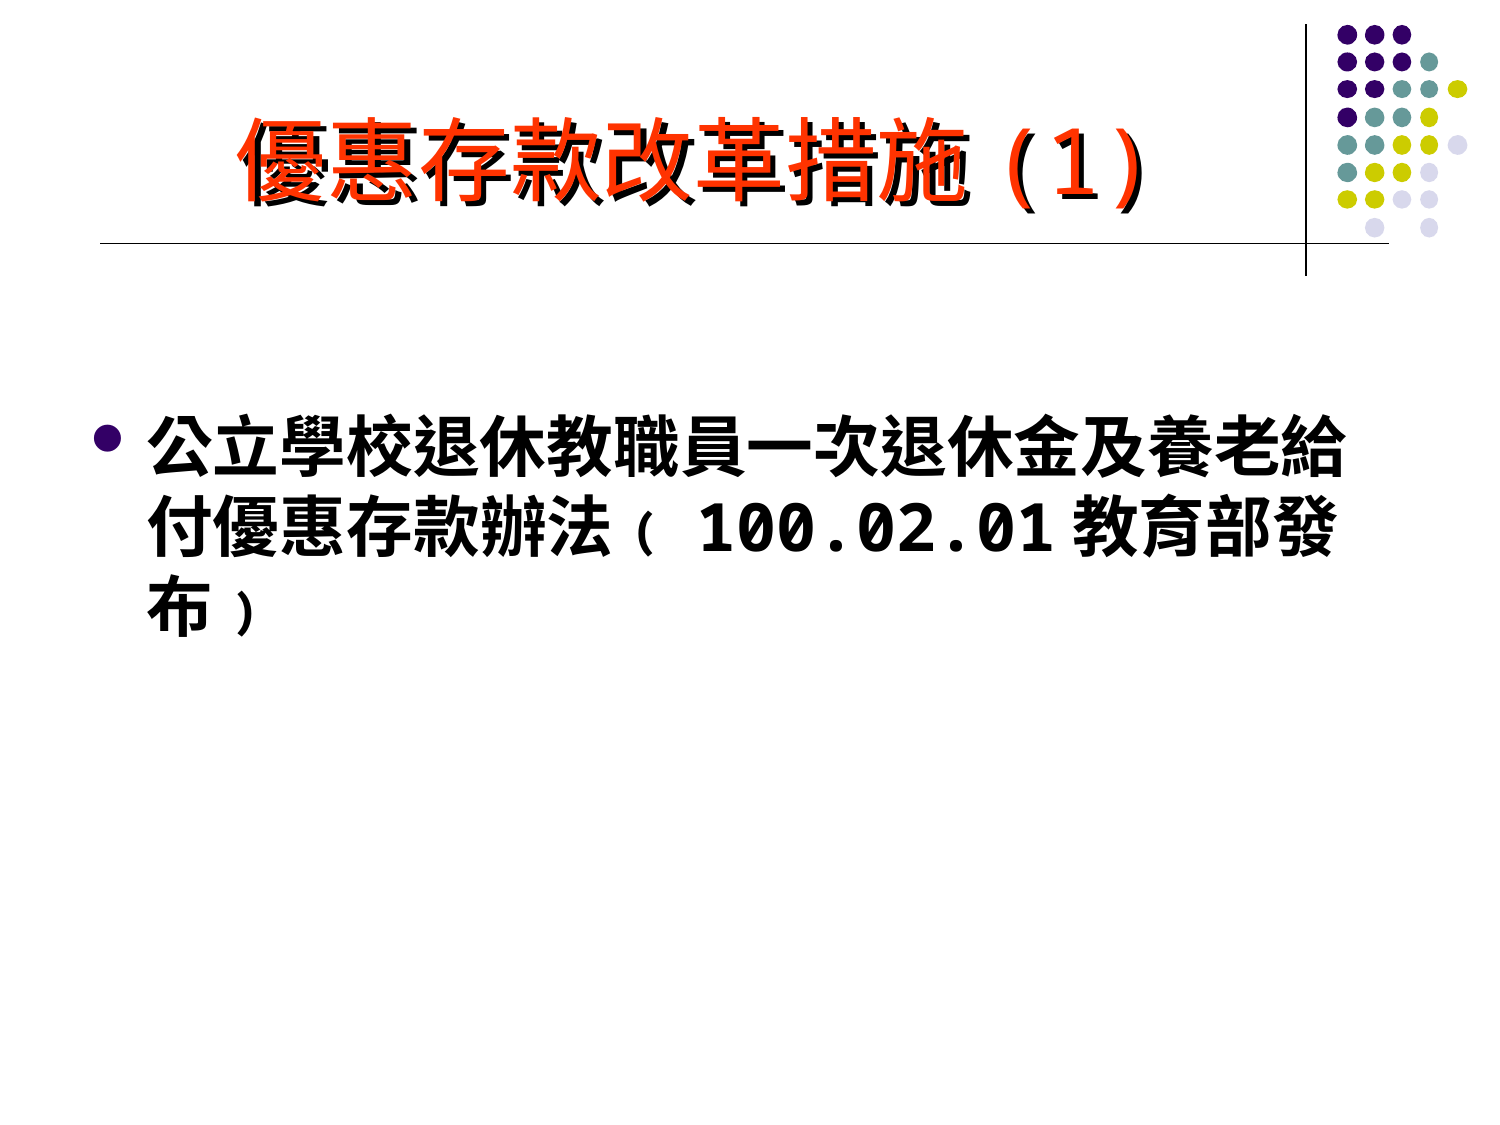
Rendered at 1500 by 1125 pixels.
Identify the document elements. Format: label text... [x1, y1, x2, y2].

title 優惠存款改革措施(1) [76, 78, 1315, 220]
list 公立學校退休教職員一次退休金及養老給付優惠存款辦法﹙100.02.01教育部發布﹚ [74, 397, 1412, 1006]
